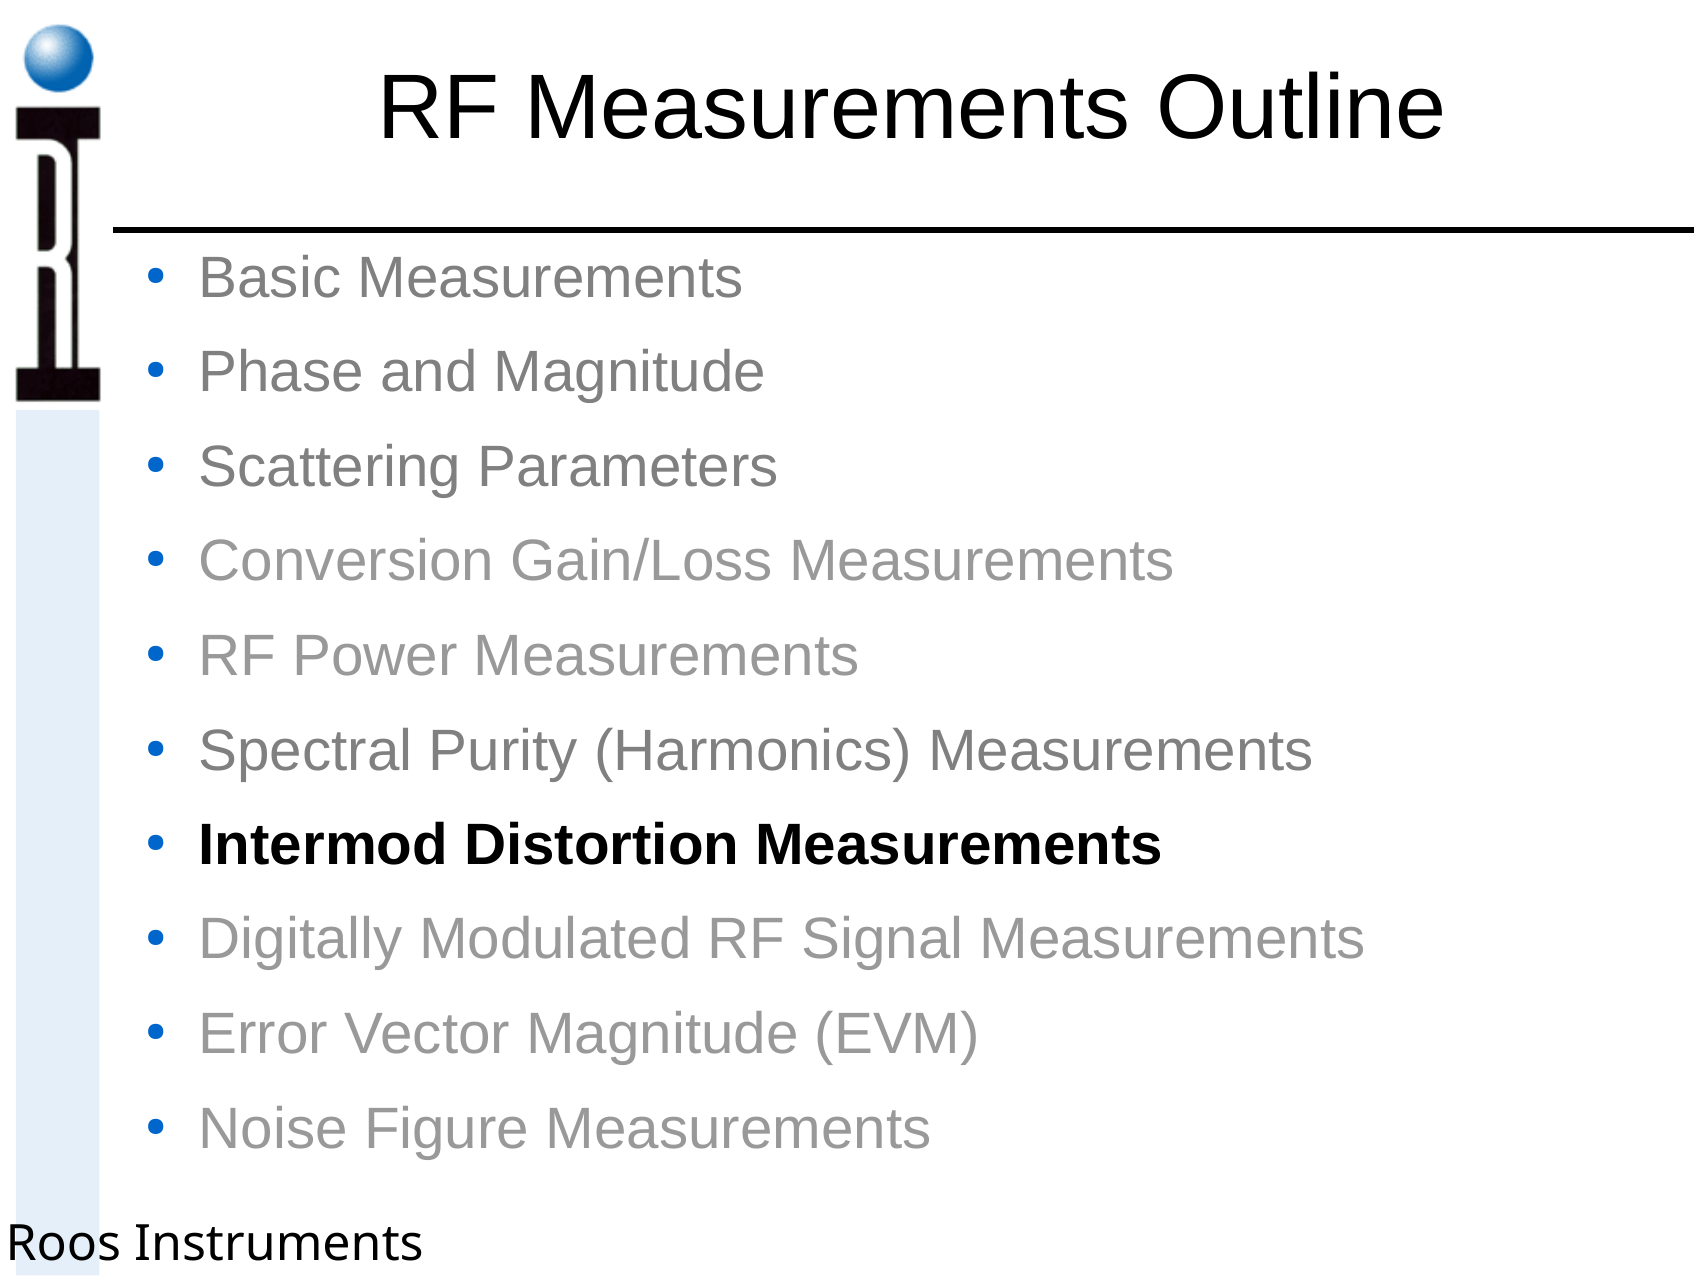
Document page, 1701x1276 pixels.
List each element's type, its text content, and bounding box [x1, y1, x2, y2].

picture [11, 20, 106, 409]
list Basic Measurements Phase and Magnitude Scattering Parameters Conversion Gain/Loss Measurements RF Power Measurements Spectral Purity (Harmonics) Measurements Intermod Distortion Measurements Digitally Modulated RF Signal Measurements Error Vector Magnitude (EVM) Noise Figure Measurements [127, 244, 1701, 1160]
title RF Measurements Outline [124, 0, 1701, 214]
